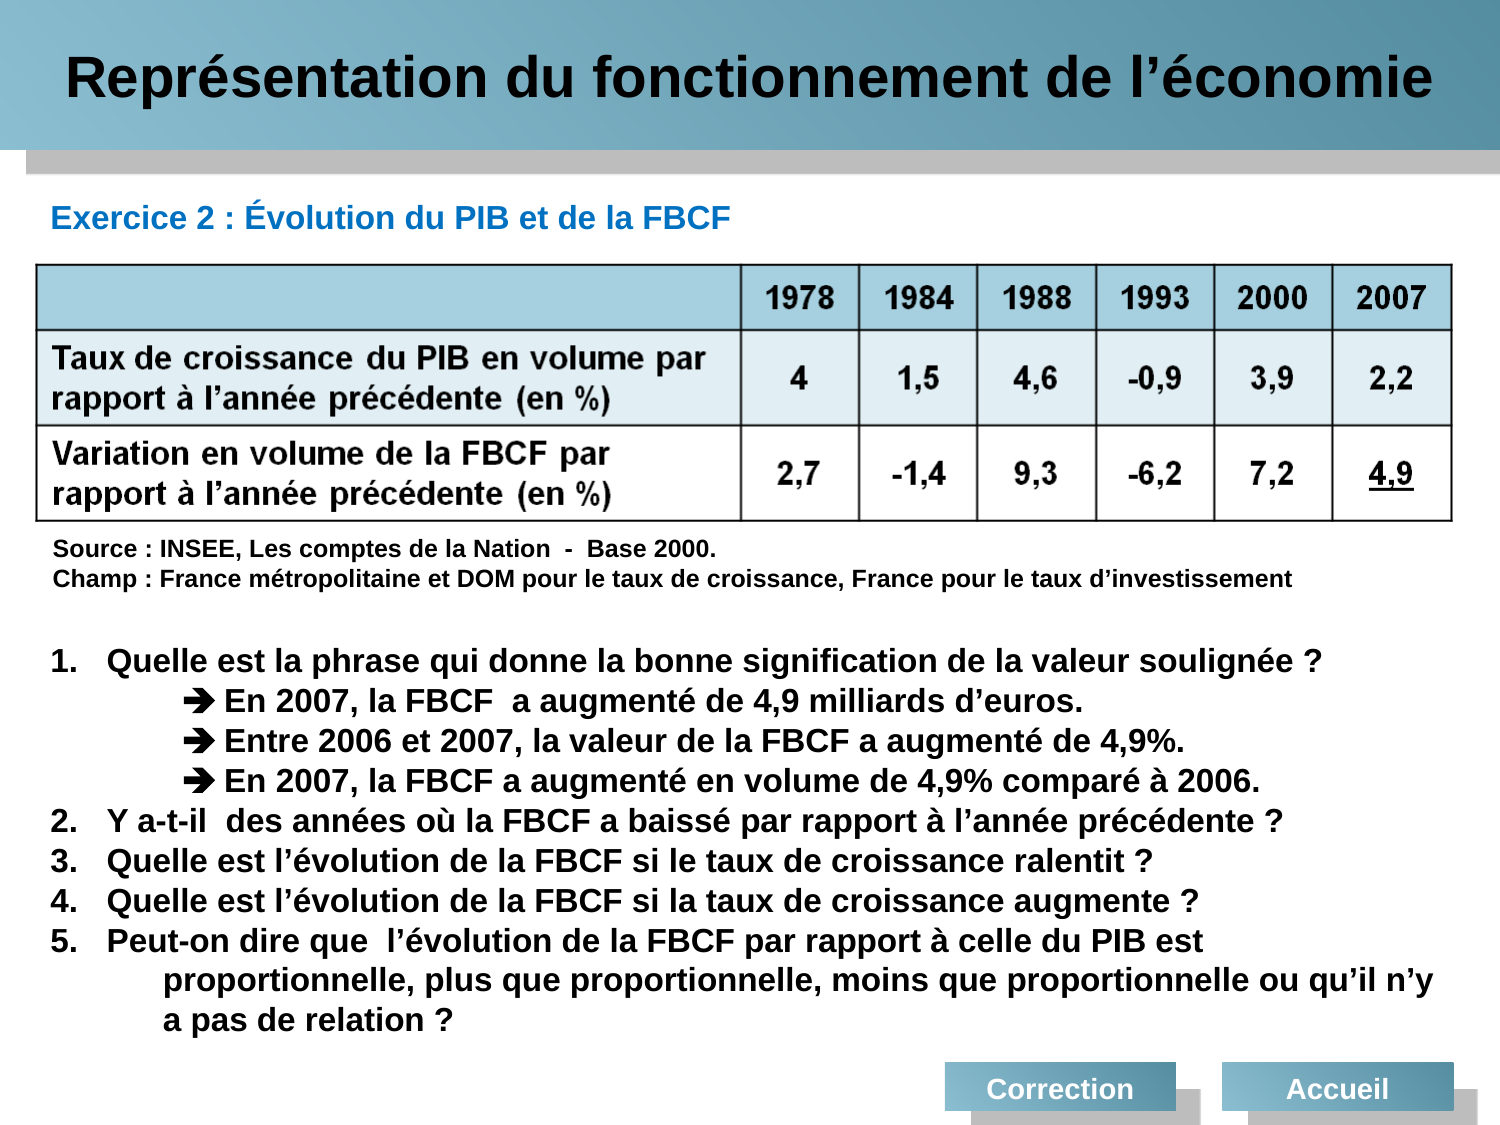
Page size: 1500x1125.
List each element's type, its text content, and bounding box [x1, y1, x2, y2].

text_box Correction [944, 1062, 1176, 1111]
picture [25, 253, 1463, 533]
text_box Source : INSEE, Les comptes de la Nation - Base 2000. Champ : France métropolitaine et DOM pour le taux de croissance, France pour le taux d’investissement [37, 525, 1382, 602]
text_box Représentation du fonctionnement de l’économie [0, 0, 1500, 149]
text_box Accueil [1222, 1062, 1454, 1111]
text_box Exercice 2 : Évolution du PIB et de la FBCF [35, 189, 1199, 245]
text_box Quelle est la phrase qui donne la bonne signification de la valeur soulignée ?  En 2007, la FBCF a augmenté de 4,9 milliards d’euros.  Entre 2006 et 2007, la valeur de la FBCF a augmenté de 4,9%.  En 2007, la FBCF a augmenté en volume de 4,9% comparé à 2006. Y a-t-il des années où la FBCF a baissé par rapport à l’année précédente ? Quelle est l’évolution de la FBCF si le taux de croissance ralentit ? Quelle est l’évolution de la FBCF si la taux de croissance augmente ? Peut-on dire que l’évolution de la FBCF par rapport à celle du PIB est proportionnelle, plus que proportionnelle, moins que proportionnelle ou qu’il n’y a pas de relation ? [35, 631, 1459, 1048]
